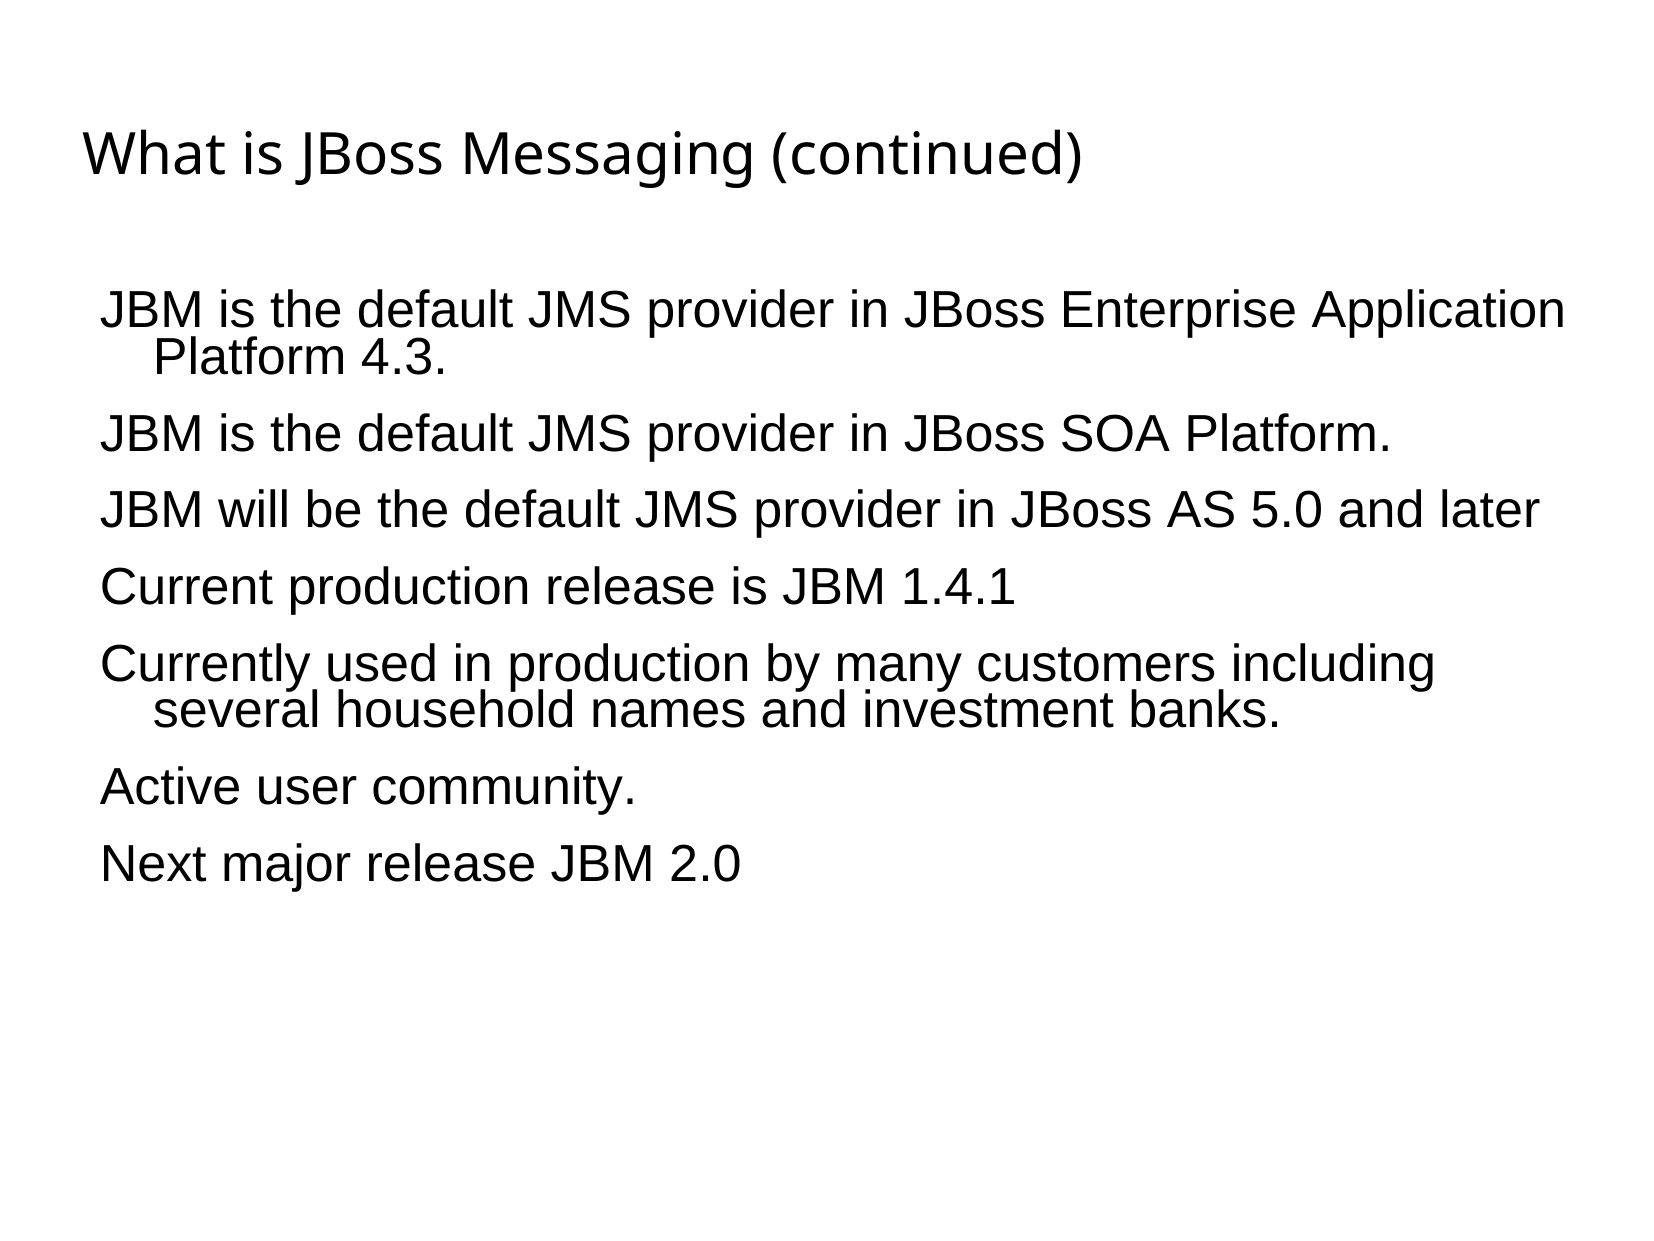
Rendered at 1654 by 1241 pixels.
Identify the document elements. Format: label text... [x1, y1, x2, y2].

title What is JBoss Messaging (continued) [82, 56, 1571, 249]
list JBM is the default JMS provider in JBoss Enterprise Application Platform 4.3. JBM is the default JMS provider in JBoss SOA Platform. JBM will be the default JMS provider in JBoss AS 5.0 and later Current production release is JBM 1.4.1 Currently used in production by many customers including several household names and investment banks. Active user community. Next major release JBM 2.0 [82, 290, 1571, 1109]
